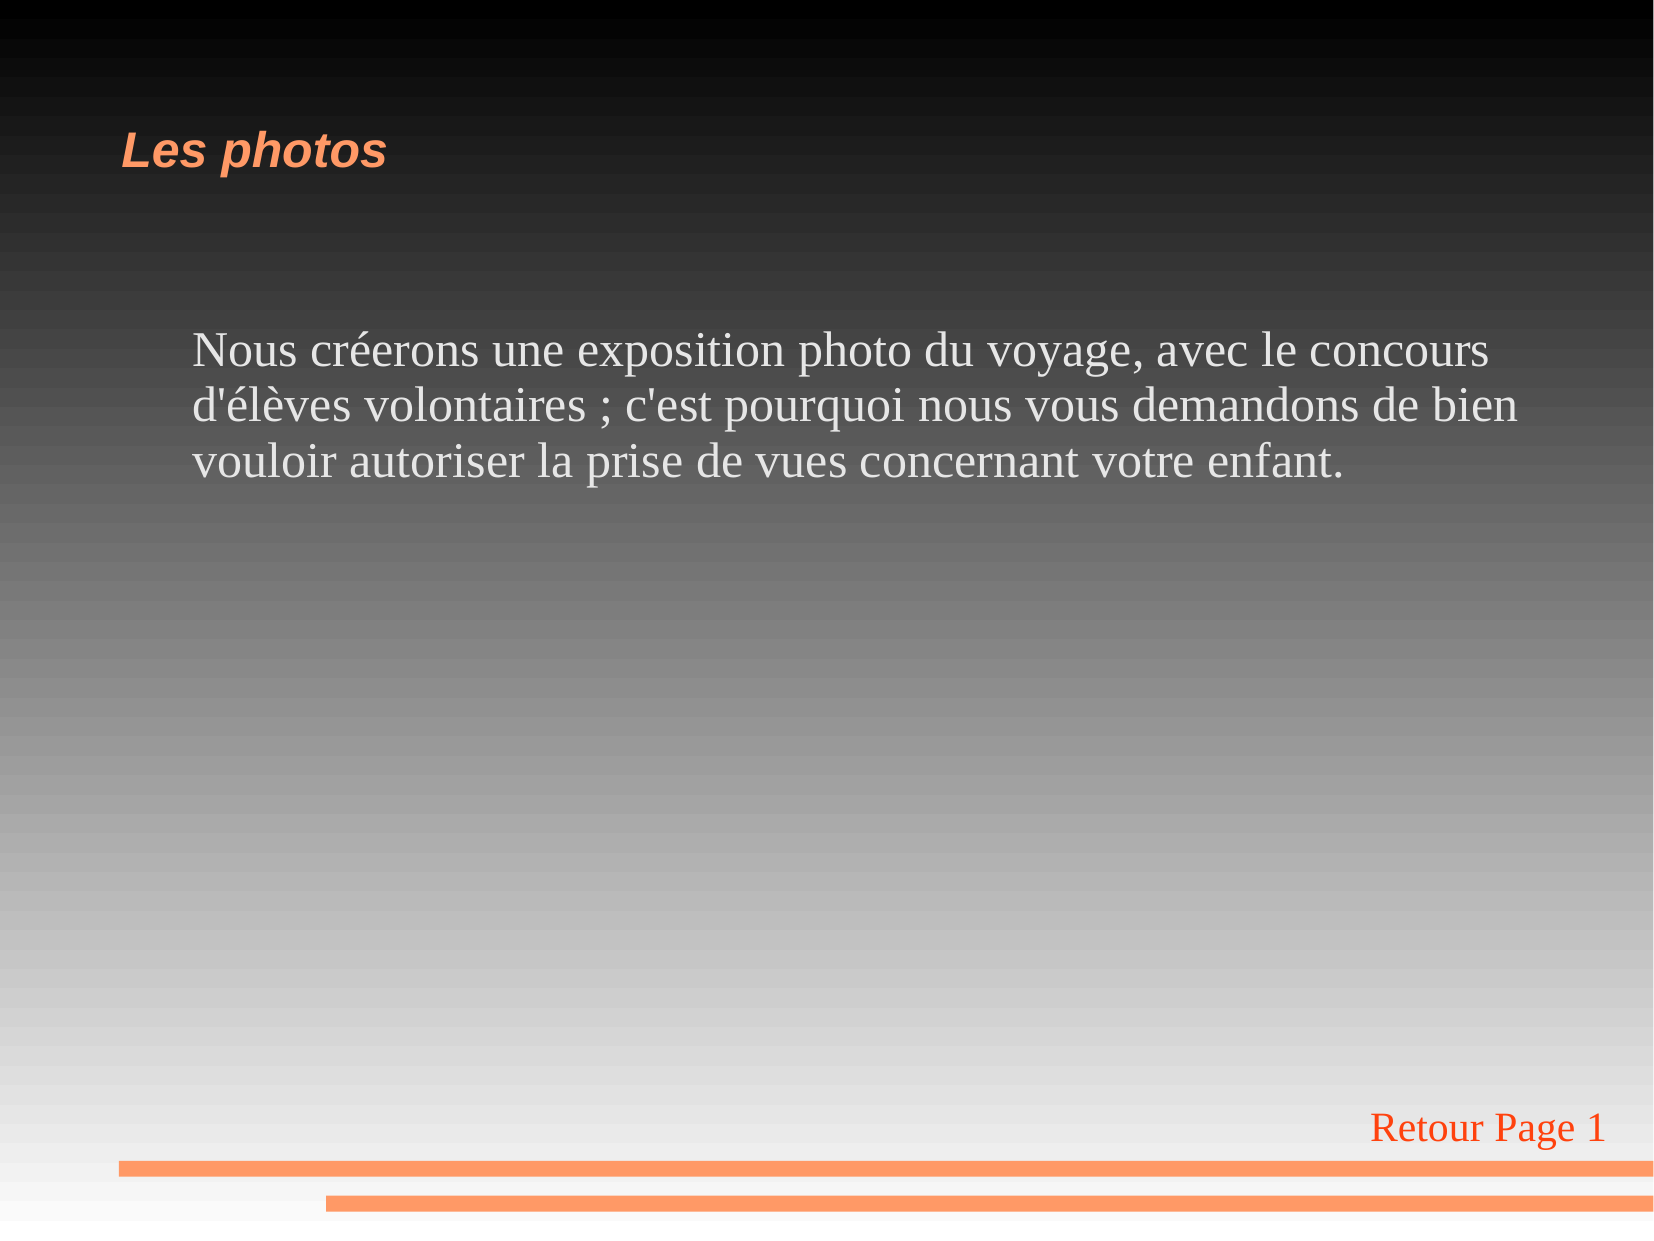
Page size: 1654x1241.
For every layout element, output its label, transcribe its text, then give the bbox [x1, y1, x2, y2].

text_box Retour Page 1 [1299, 1104, 1637, 1152]
list Nous créerons une exposition photo du voyage, avec le concours d'élèves volontaires ; c'est pourquoi nous vous demandons de bien vouloir autoriser la prise de vues concernant votre enfant. [121, 322, 1561, 1141]
title Les photos [121, 46, 1534, 254]
